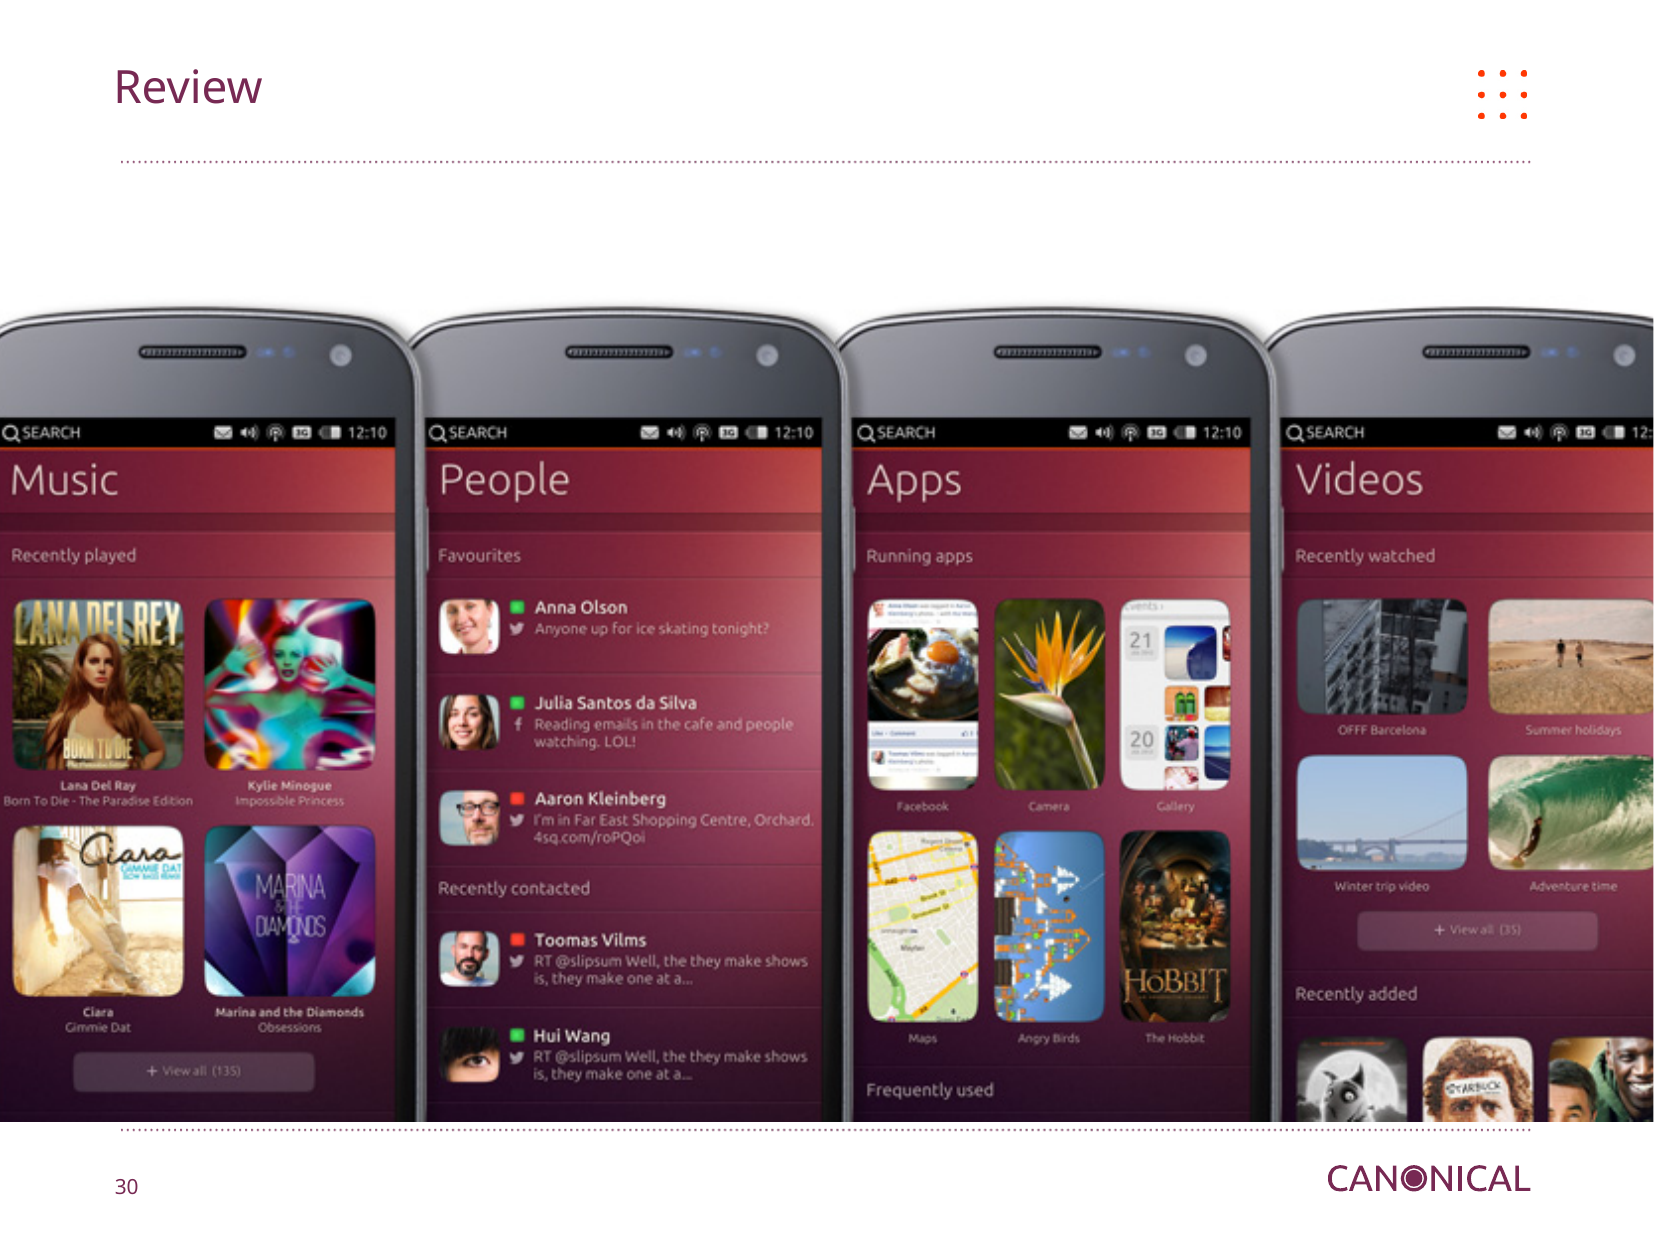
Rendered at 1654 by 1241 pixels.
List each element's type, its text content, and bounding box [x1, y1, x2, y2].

picture [111, 1127, 1533, 1134]
picture [111, 159, 1533, 166]
picture [0, 295, 1654, 1123]
title Review [113, 64, 1382, 107]
picture [1478, 70, 1527, 119]
